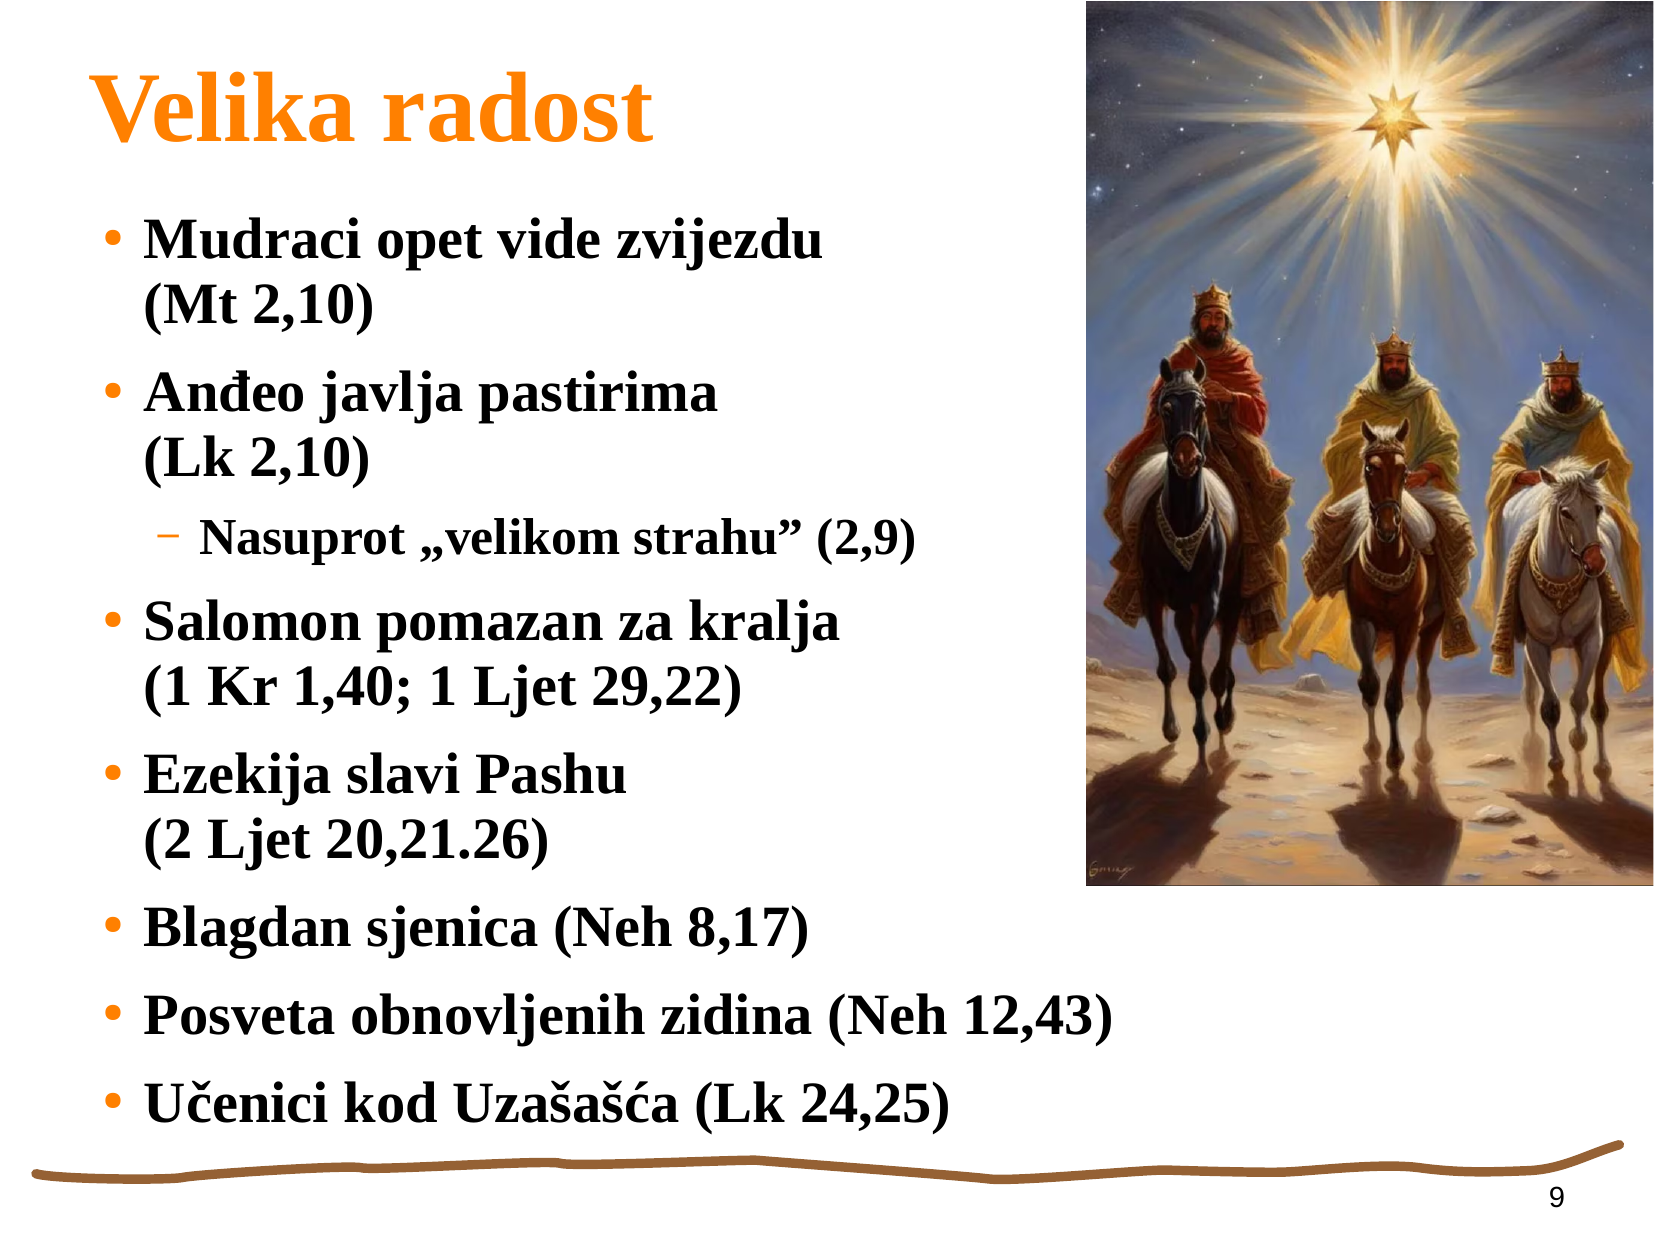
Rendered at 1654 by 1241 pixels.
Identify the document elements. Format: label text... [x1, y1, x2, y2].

picture [1086, 1, 1654, 886]
list Mudraci opet vide zvijezdu (Mt 2,10) Anđeo javlja pastirima (Lk 2,10) Nasuprot „velikom strahu” (2,9) Salomon pomazan za kralja (1 Kr 1,40; 1 Ljet 29,22) Ezekija slavi Pashu (2 Ljet 20,21.26) Blagdan sjenica (Neh 8,17) Posveta obnovljenih zidina (Neh 12,43) Učenici kod Uzašašća (Lk 24,25) [88, 206, 1270, 1142]
title Velika radost [88, 39, 1086, 178]
